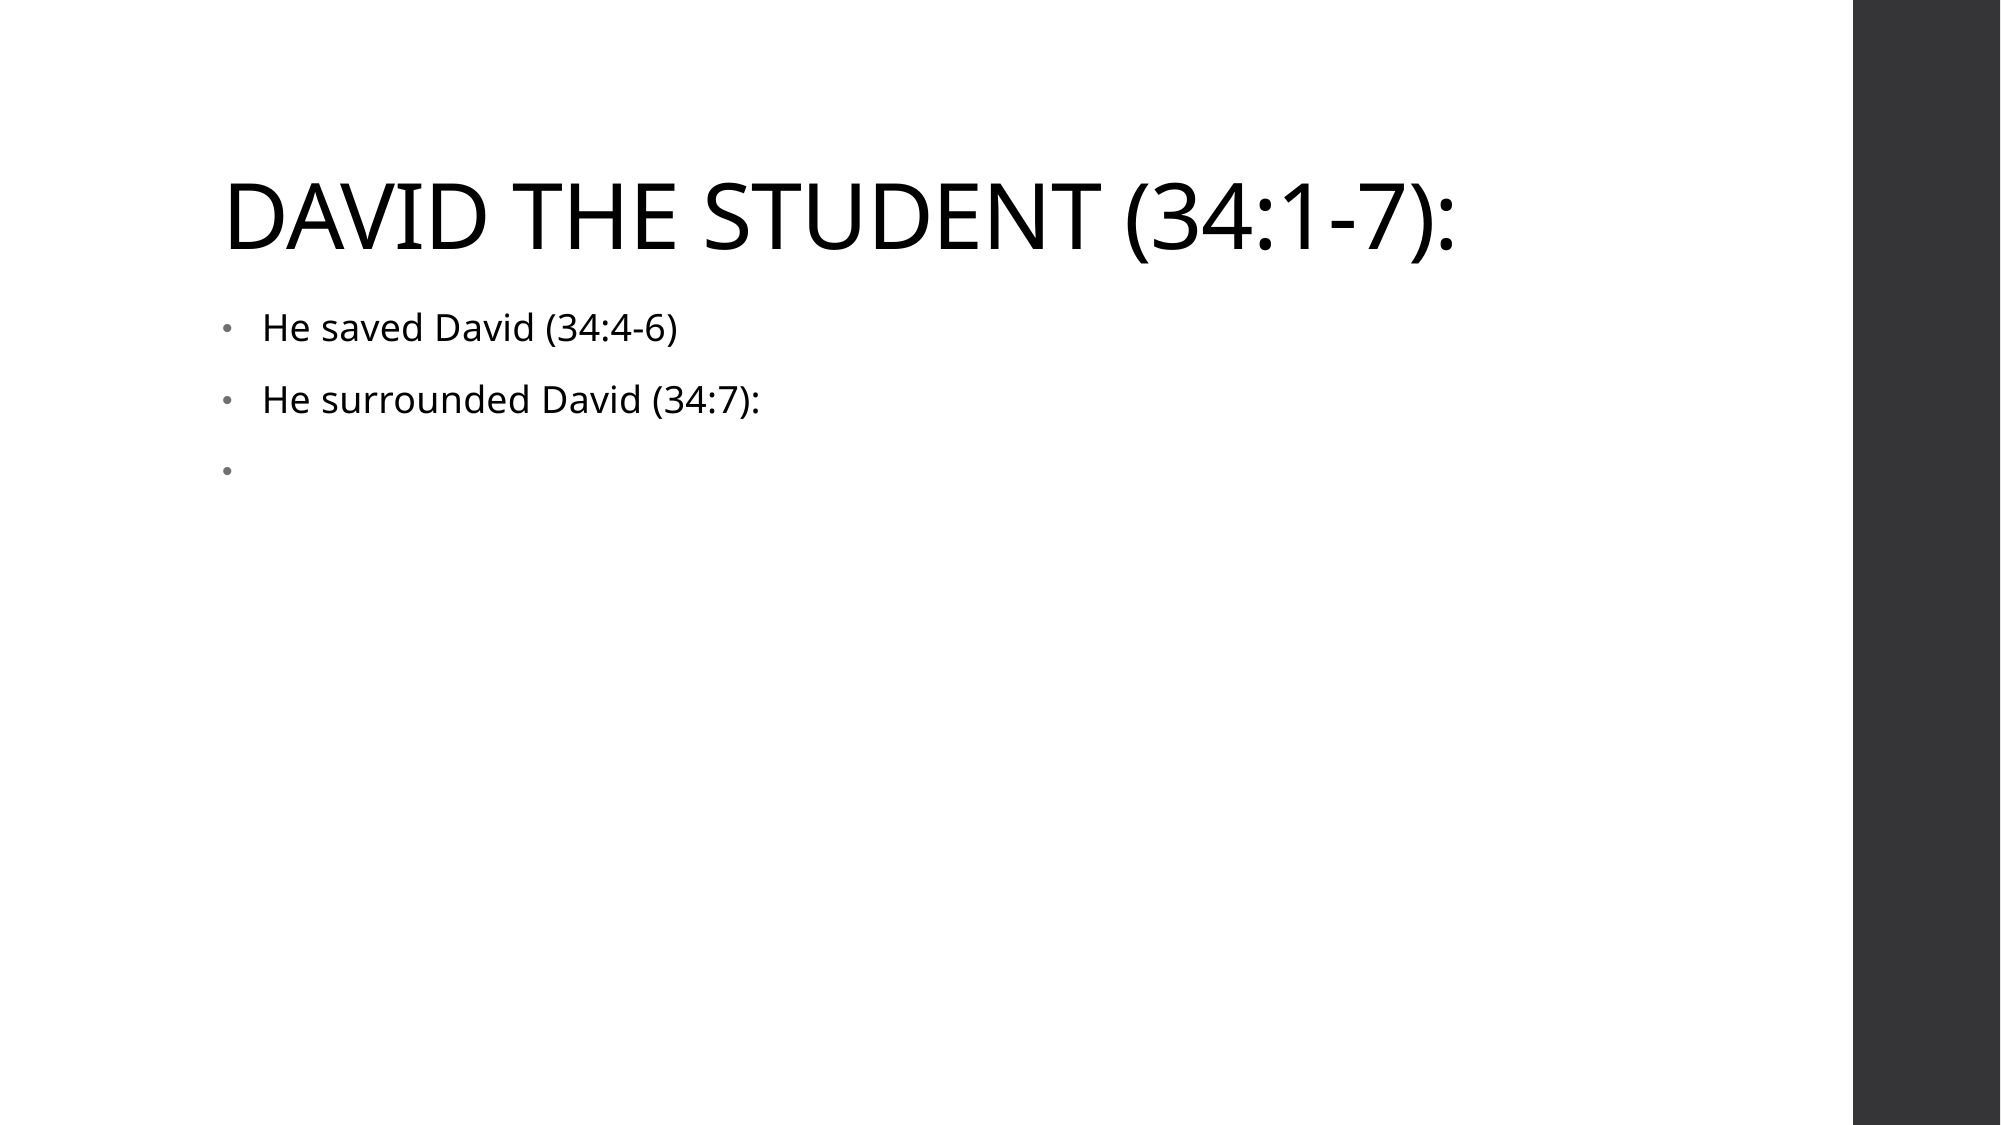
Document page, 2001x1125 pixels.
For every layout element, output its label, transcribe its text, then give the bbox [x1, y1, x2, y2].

title DAVID THE STUDENT (34:1-7): [206, 60, 1797, 278]
list He saved David (34:4-6) He surrounded David (34:7): [206, 299, 1617, 1014]
